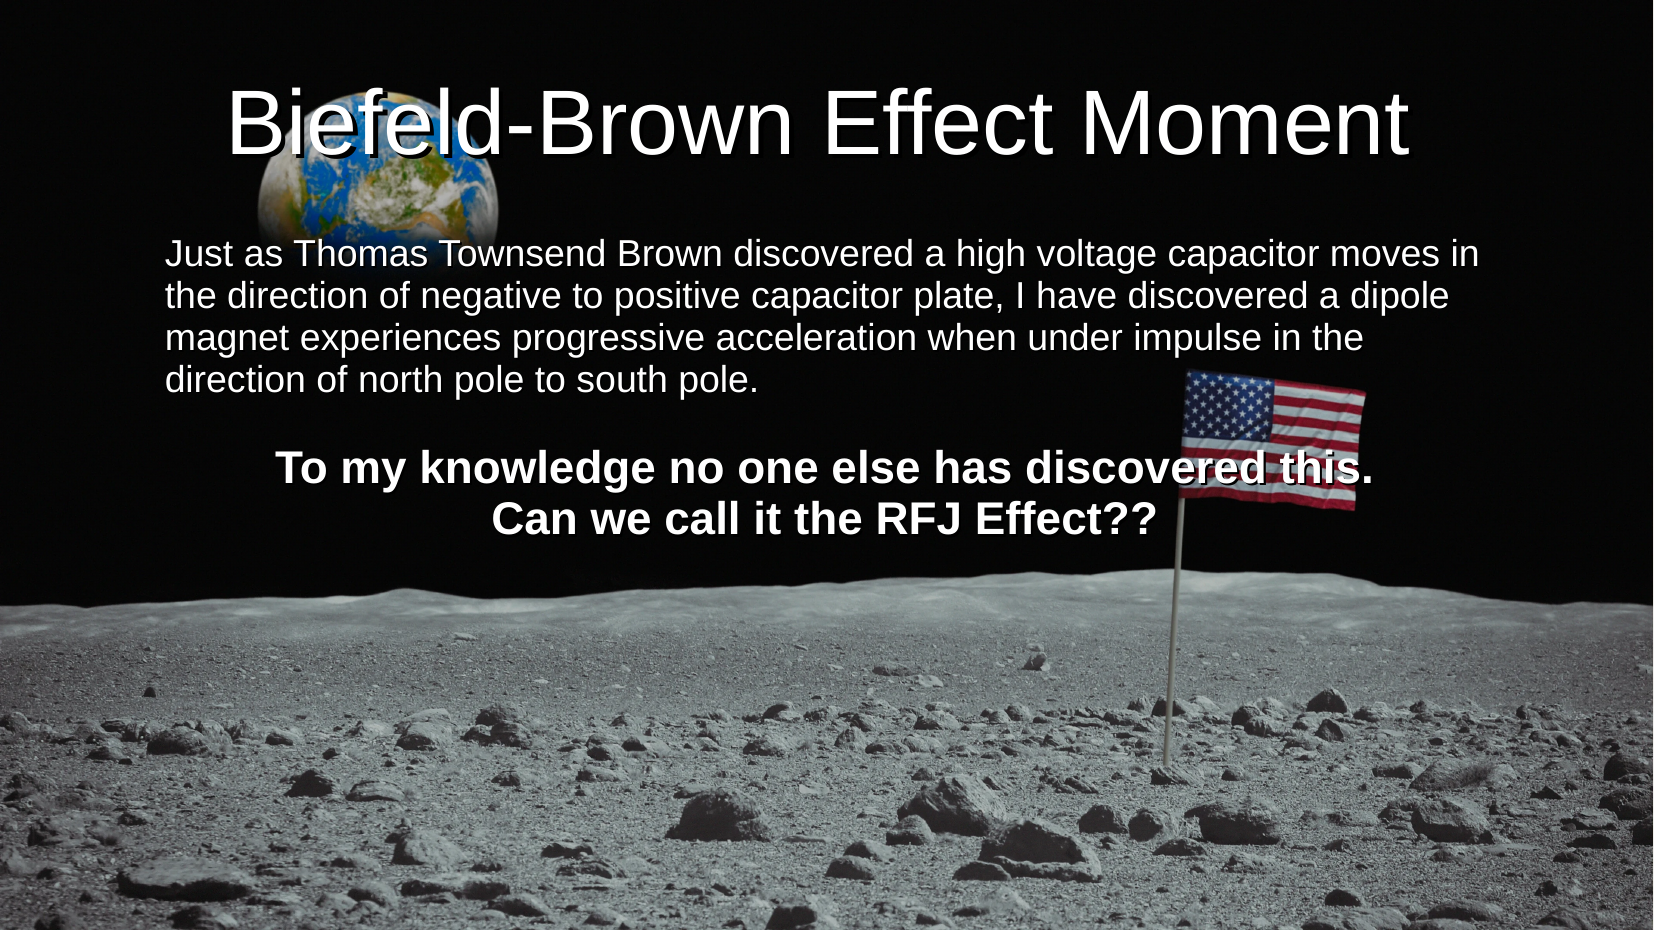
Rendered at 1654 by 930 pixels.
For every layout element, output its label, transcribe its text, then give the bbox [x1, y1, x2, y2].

picture [0, 0, 1654, 930]
text_box Just as Thomas Townsend Brown discovered a high voltage capacitor moves in the direction of negative to positive capacitor plate, I have discovered a dipole magnet experiences progressive acceleration when under impulse in the direction of north pole to south pole. To my knowledge no one else has discovered this. Can we call it the RFJ Effect?? [150, 225, 1501, 826]
title Biefeld-Brown Effect Moment [75, 19, 1563, 226]
